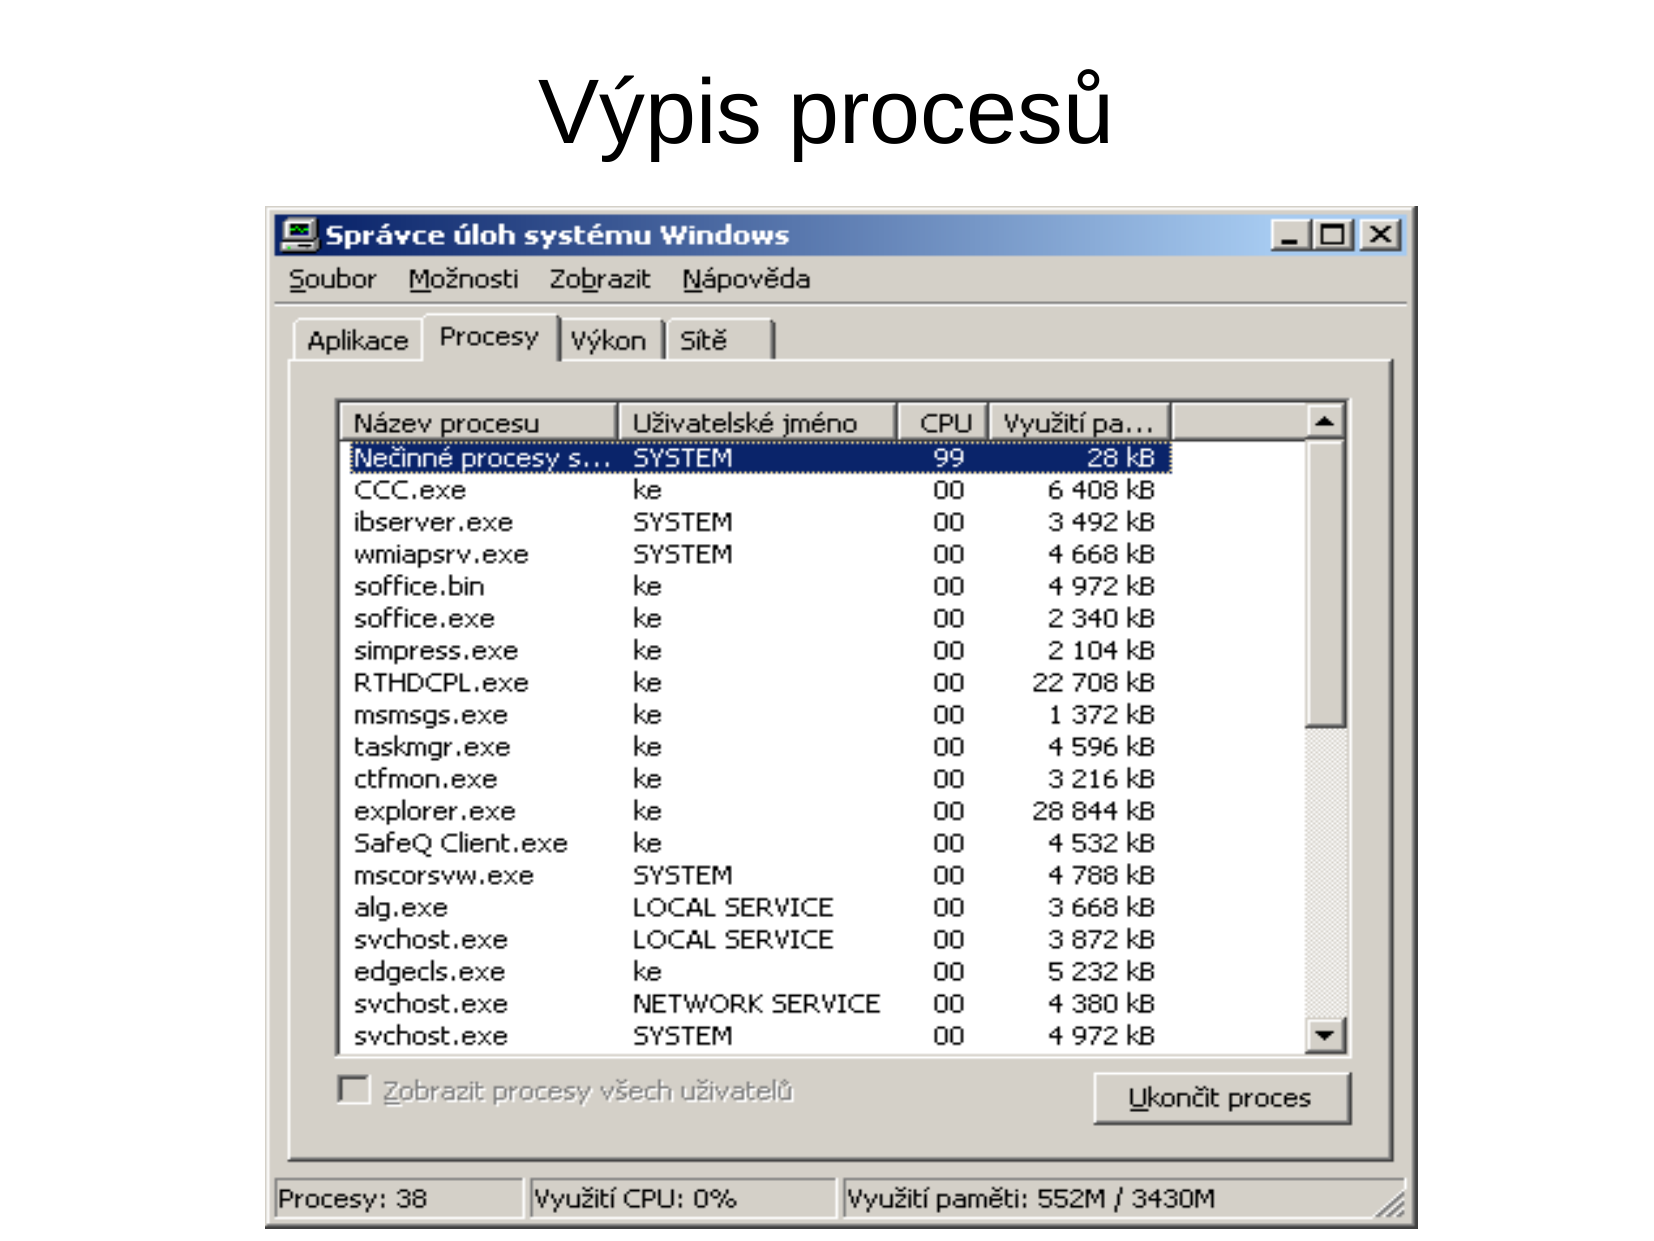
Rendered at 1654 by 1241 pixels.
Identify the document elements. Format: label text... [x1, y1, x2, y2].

title Výpis procesů [82, 8, 1571, 216]
picture [265, 206, 1418, 1229]
